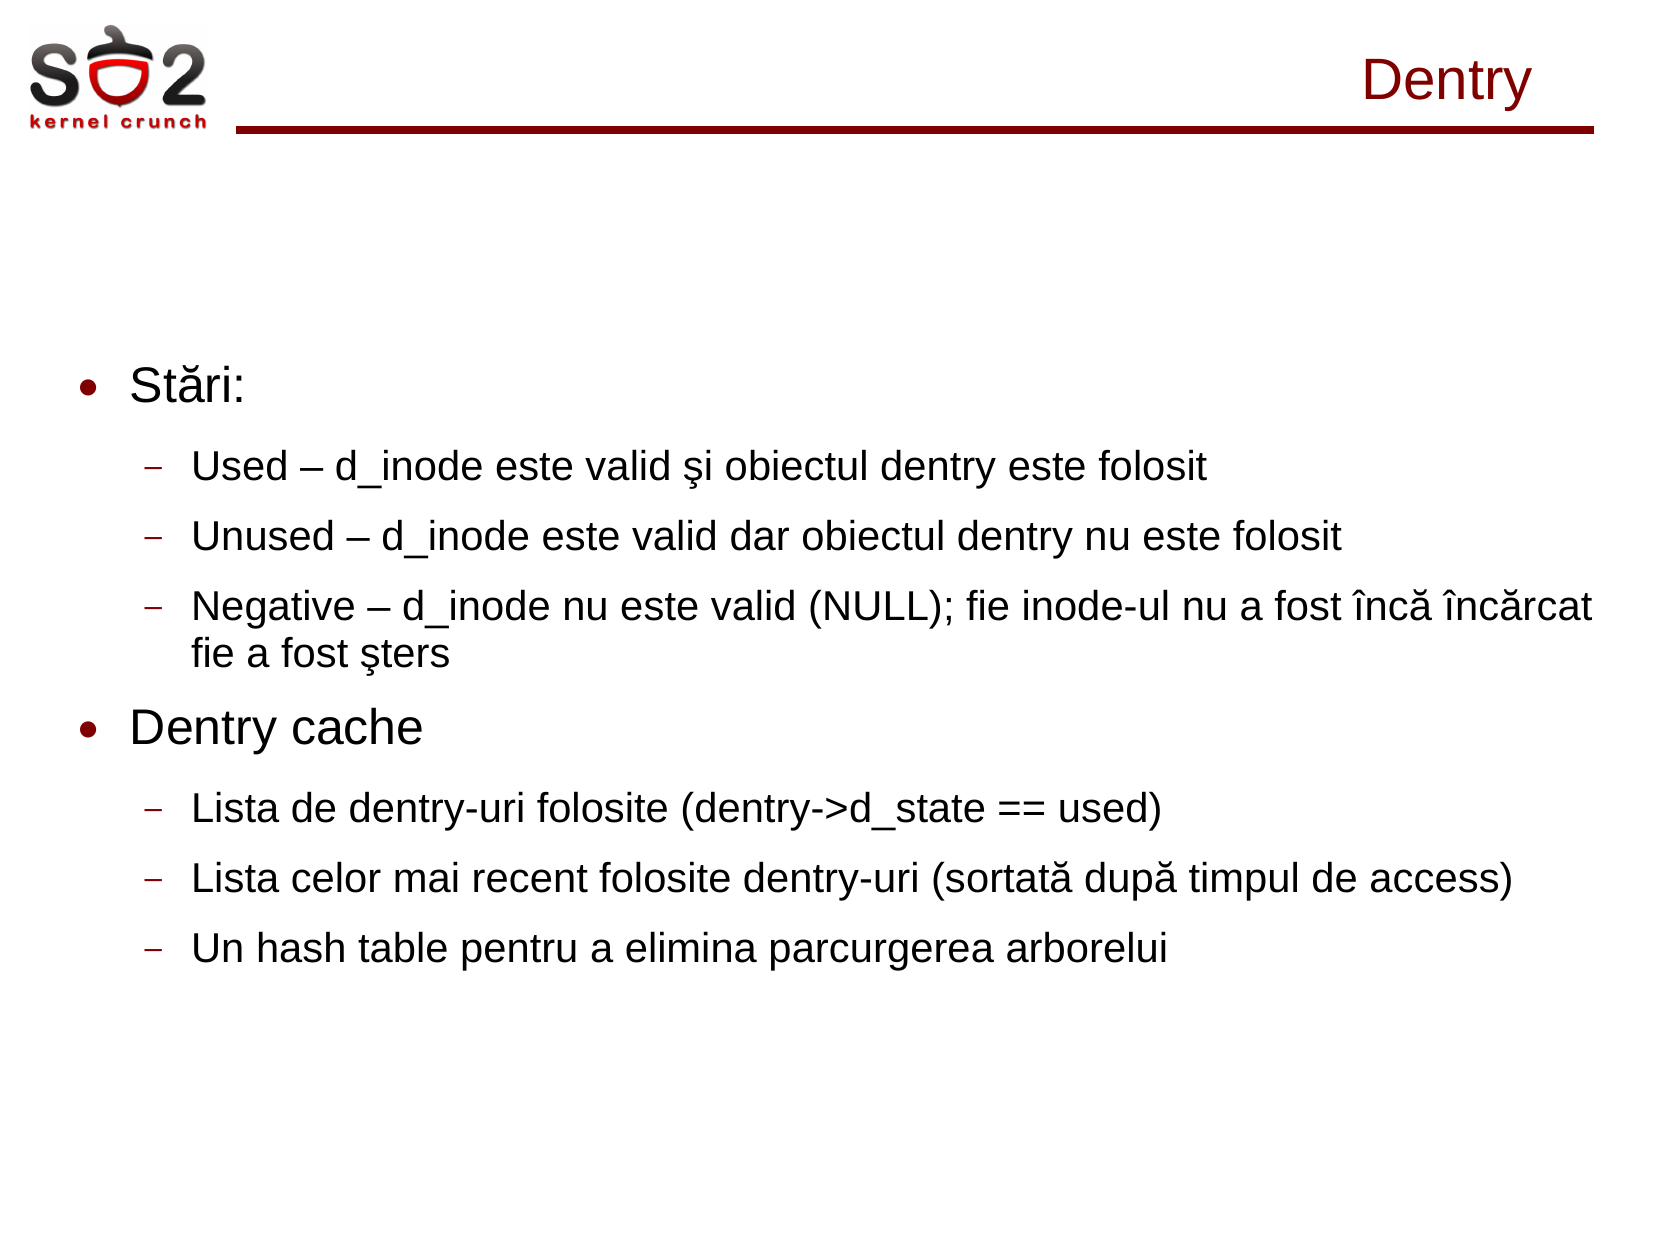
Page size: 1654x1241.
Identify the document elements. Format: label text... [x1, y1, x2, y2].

picture [29, 23, 121, 130]
title Dentry [121, 11, 1534, 148]
list Stări: Used – d_inode este valid şi obiectul dentry este folosit Unused – d_inode este valid dar obiectul dentry nu este folosit Negative – d_inode nu este valid (NULL); fie inode-ul nu a fost încă încărcat fie a fost şters Dentry cache Lista de dentry-uri folosite (dentry->d_state == used) Lista celor mai recent folosite dentry-uri (sortată după timpul de access) Un hash table pentru a elimina parcurgerea arborelui [59, 177, 1595, 1152]
